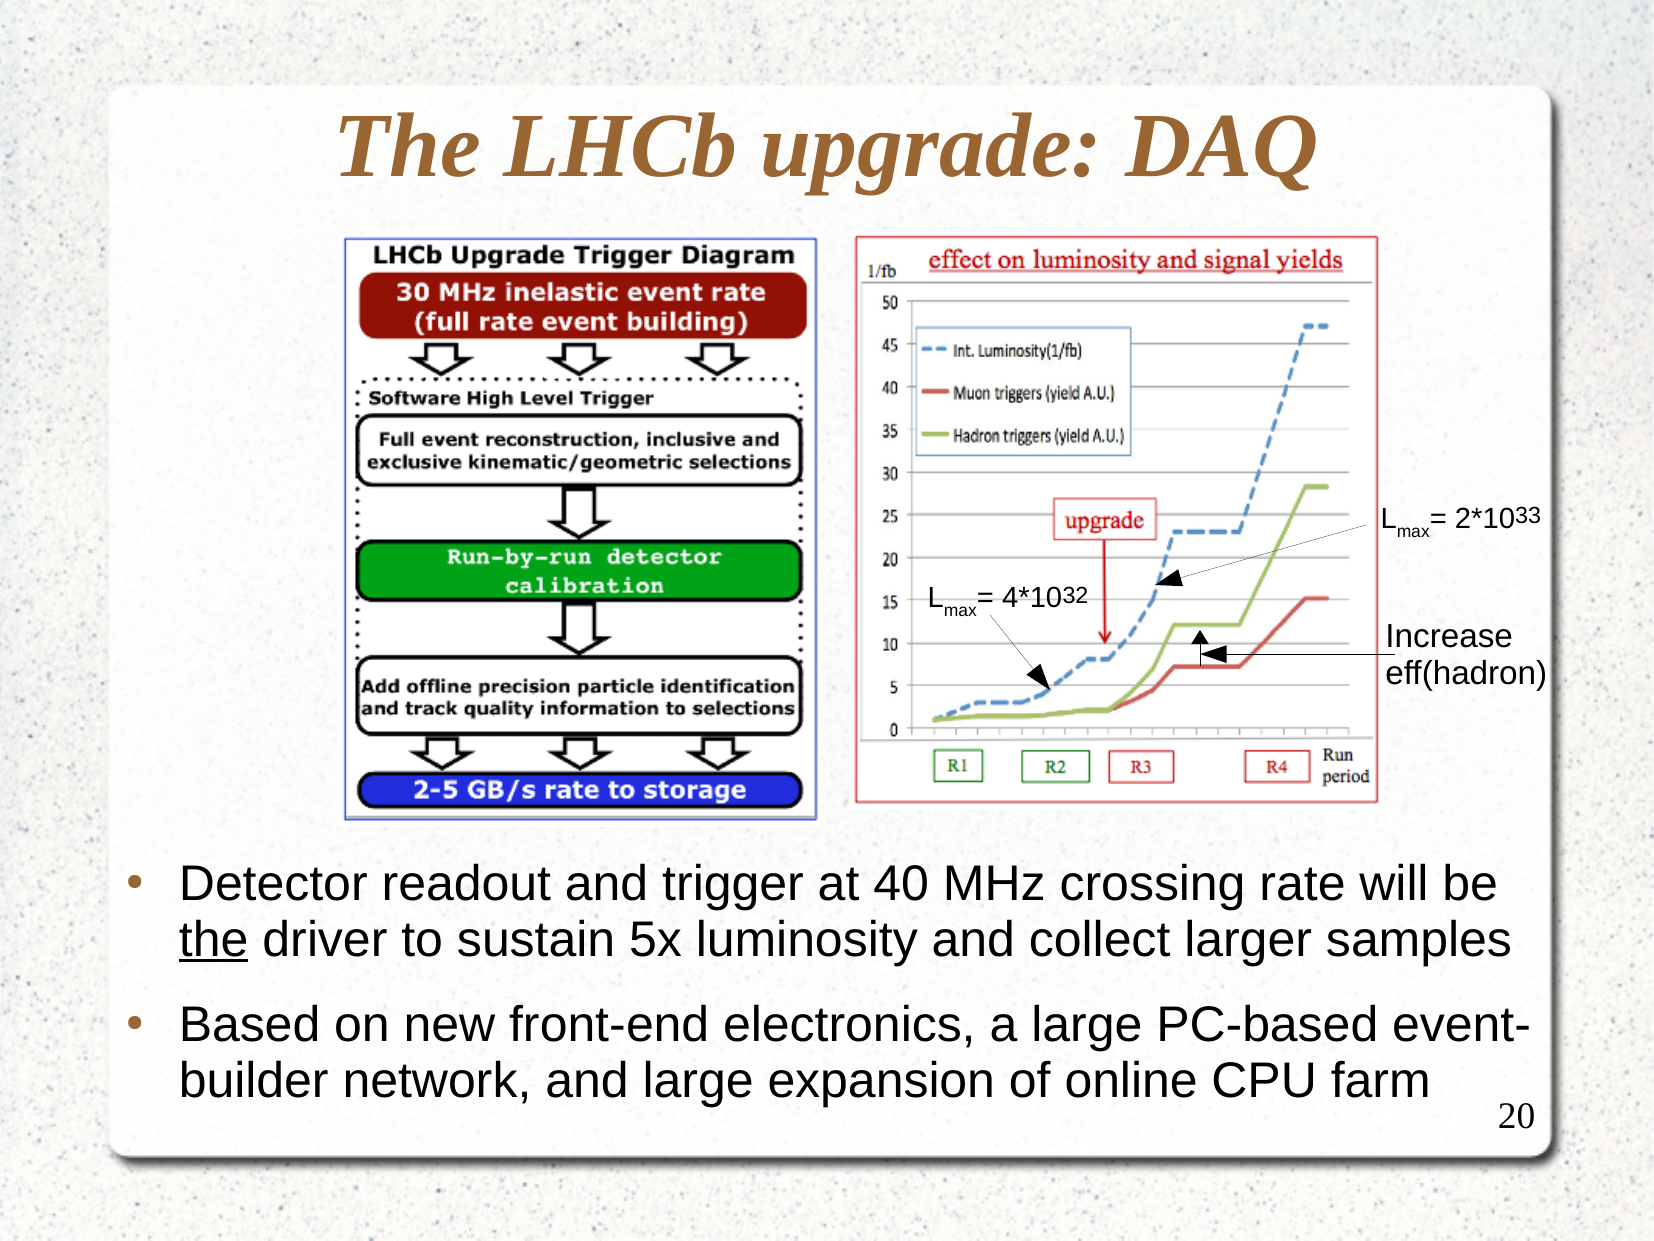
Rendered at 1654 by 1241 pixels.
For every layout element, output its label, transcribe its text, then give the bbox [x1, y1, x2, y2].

text_box Lmax= 2*1033 [1365, 494, 1570, 549]
picture [0, 0, 1654, 1241]
text_box Increase eff(hadron) [1370, 609, 1564, 700]
title The LHCb upgrade: DAQ [118, 95, 1536, 197]
text_box Lmax= 4*1032 [912, 573, 1111, 629]
list Detector readout and trigger at 40 MHz crossing rate will be the driver to sustain 5x luminosity and collect larger samples Based on new front-end electronics, a large PC-based event-builder network, and large expansion of online CPU farm [108, 855, 1549, 1164]
